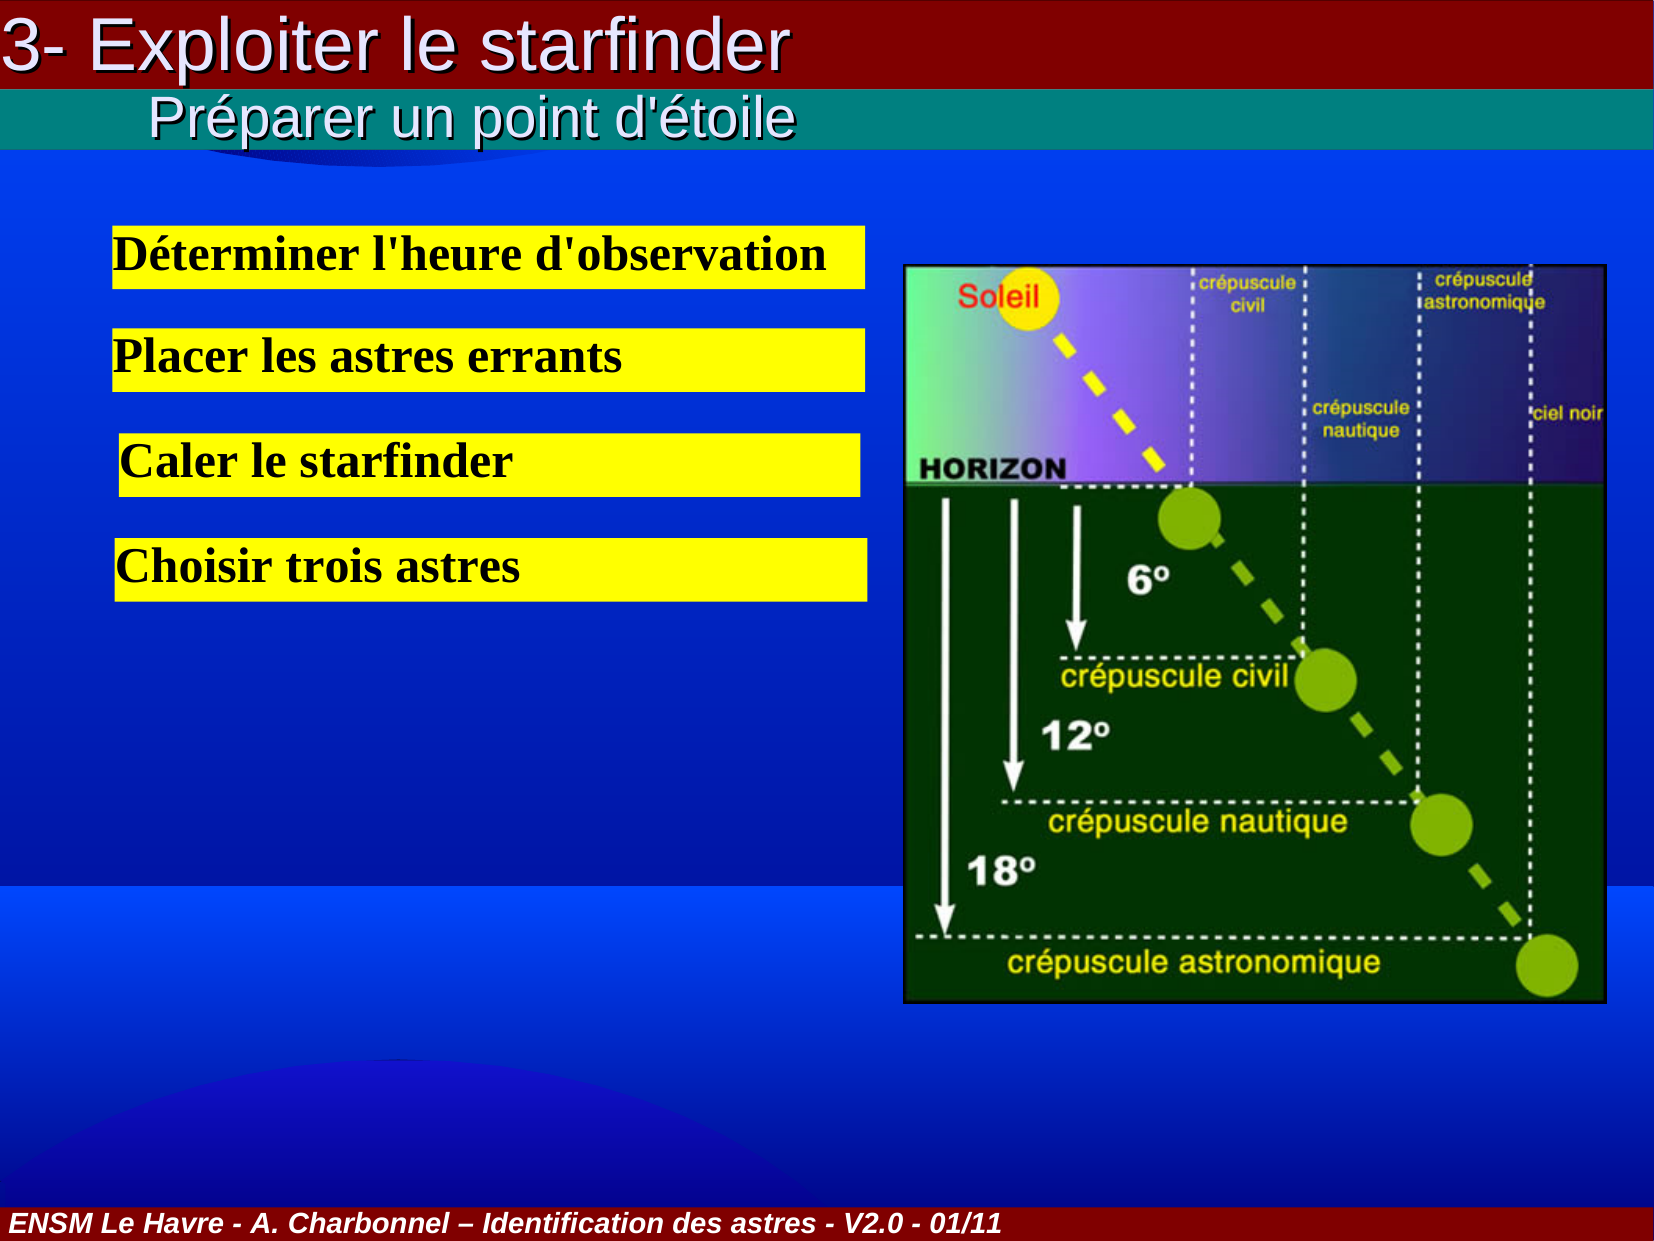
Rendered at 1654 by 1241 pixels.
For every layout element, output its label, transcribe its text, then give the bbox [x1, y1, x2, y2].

text_box Placer les astres errants [112, 328, 866, 392]
text_box Déterminer l'heure d'observation [112, 225, 866, 290]
text_box Choisir trois astres [114, 538, 868, 602]
text_box ENSM Le Havre - A. Charbonnel – Identification des astres - V2.0 - 01/11 [0, 1207, 1654, 1241]
title 3- Exploiter le starfinder [0, 0, 1654, 89]
title Préparer un point d'étoile [0, 90, 1654, 150]
text_box Caler le starfinder [118, 433, 861, 497]
picture [903, 264, 1607, 1004]
